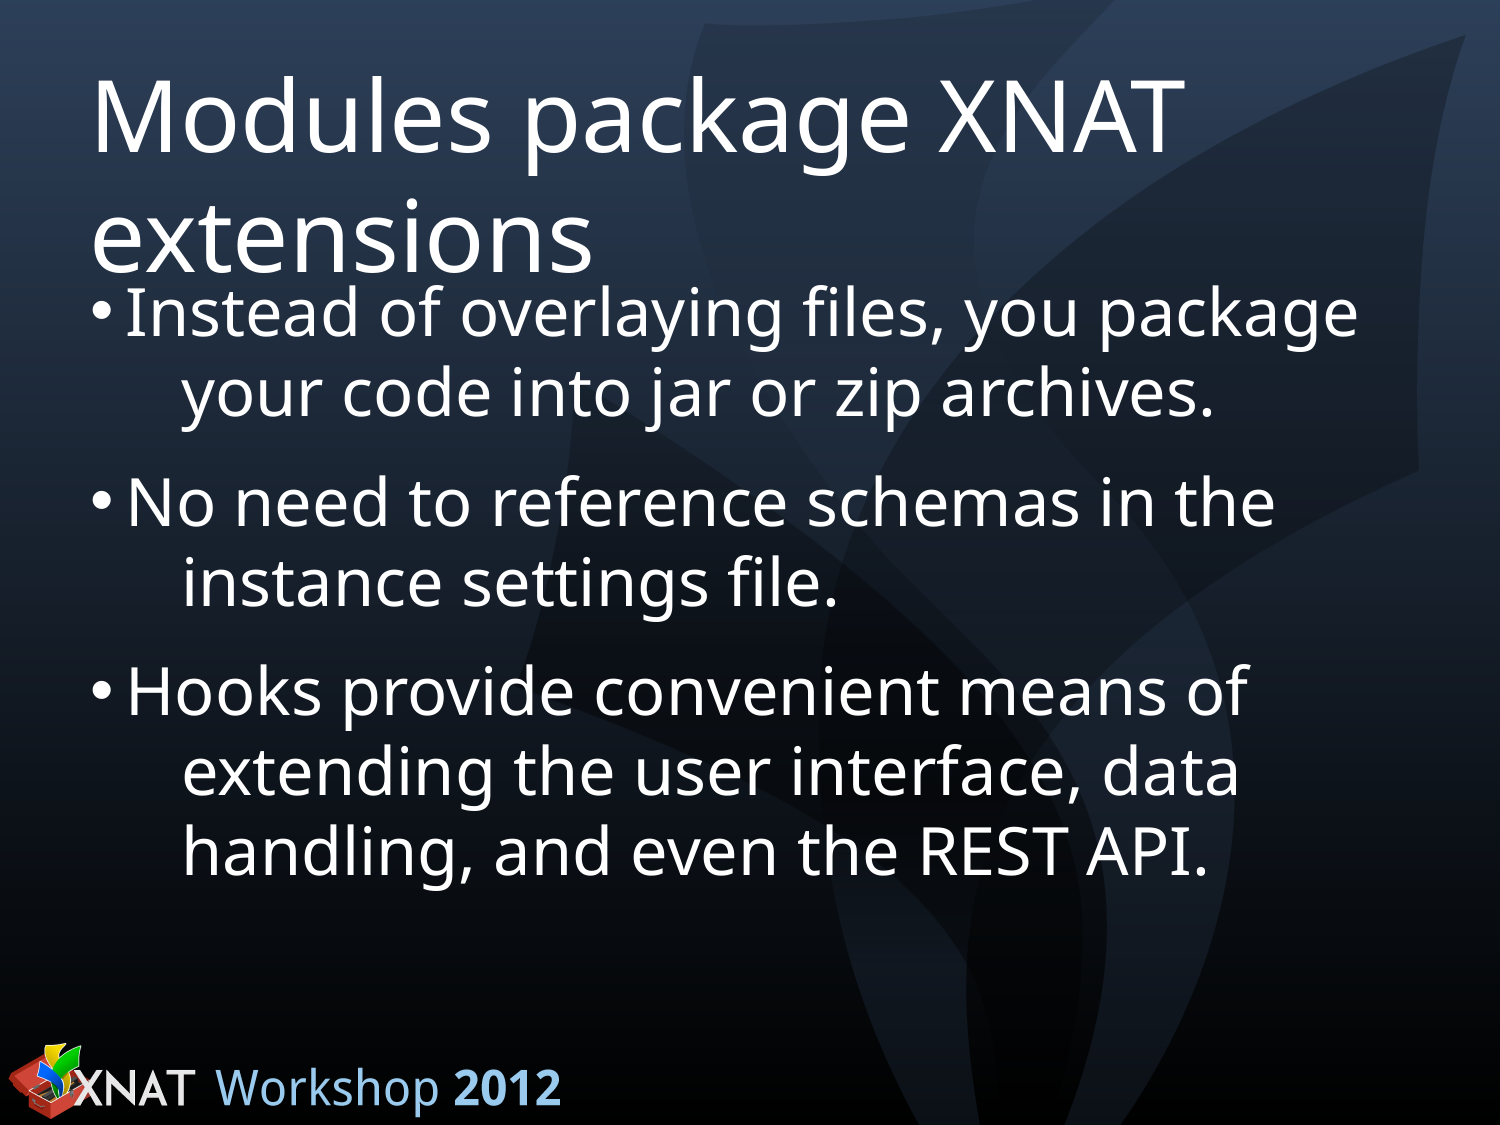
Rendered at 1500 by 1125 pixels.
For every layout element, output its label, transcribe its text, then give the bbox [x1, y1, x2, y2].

text_box Instead of overlaying files, you package your code into jar or zip archives. No need to reference schemas in the instance settings file. Hooks provide convenient means of extending the user interface, data handling, and even the REST API. [74, 262, 1425, 1005]
picture [0, 0, 1500, 1125]
title Modules package XNAT extensions [75, 45, 1425, 188]
